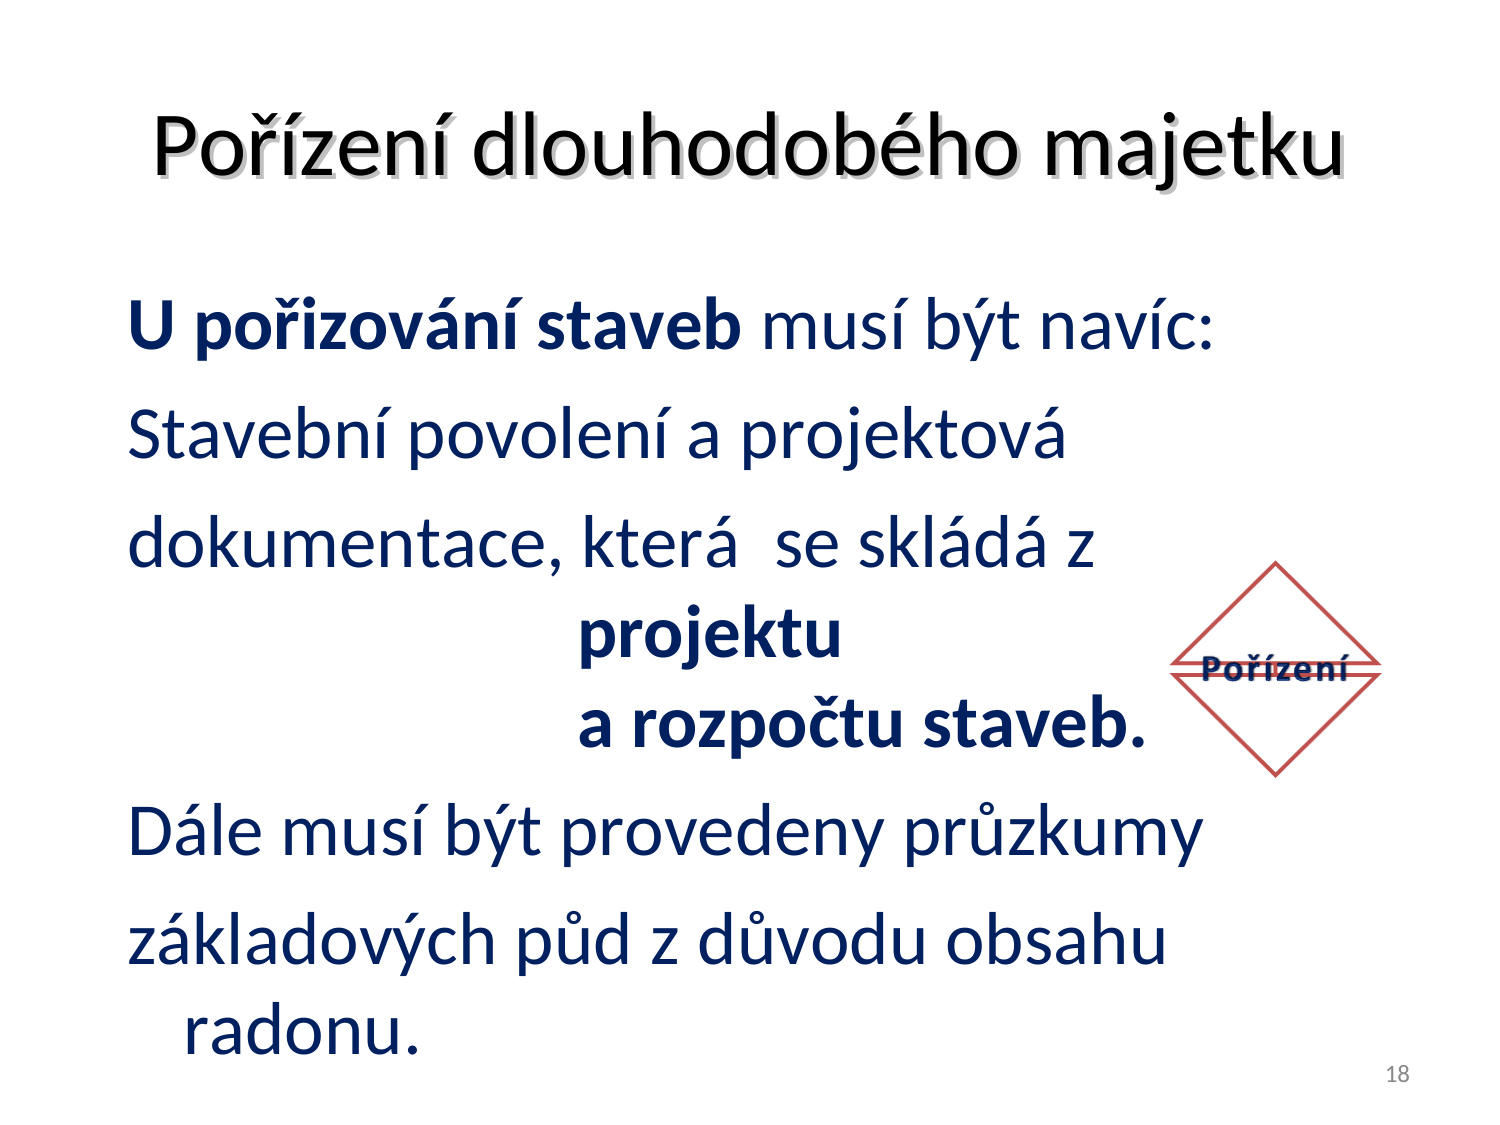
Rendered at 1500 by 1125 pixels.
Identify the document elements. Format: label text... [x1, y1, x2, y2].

title Pořízení dlouhodobého majetku [75, 45, 1426, 233]
picture [1168, 559, 1383, 779]
list U pořizování staveb musí být navíc: Stavební povolení a projektová dokumentace, která se skládá z projektu a rozpočtu staveb. Dále musí být provedeny průzkumy základových půd z důvodu obsahu radonu. [112, 267, 1437, 1125]
text_box <číslo> [1074, 1042, 1426, 1103]
